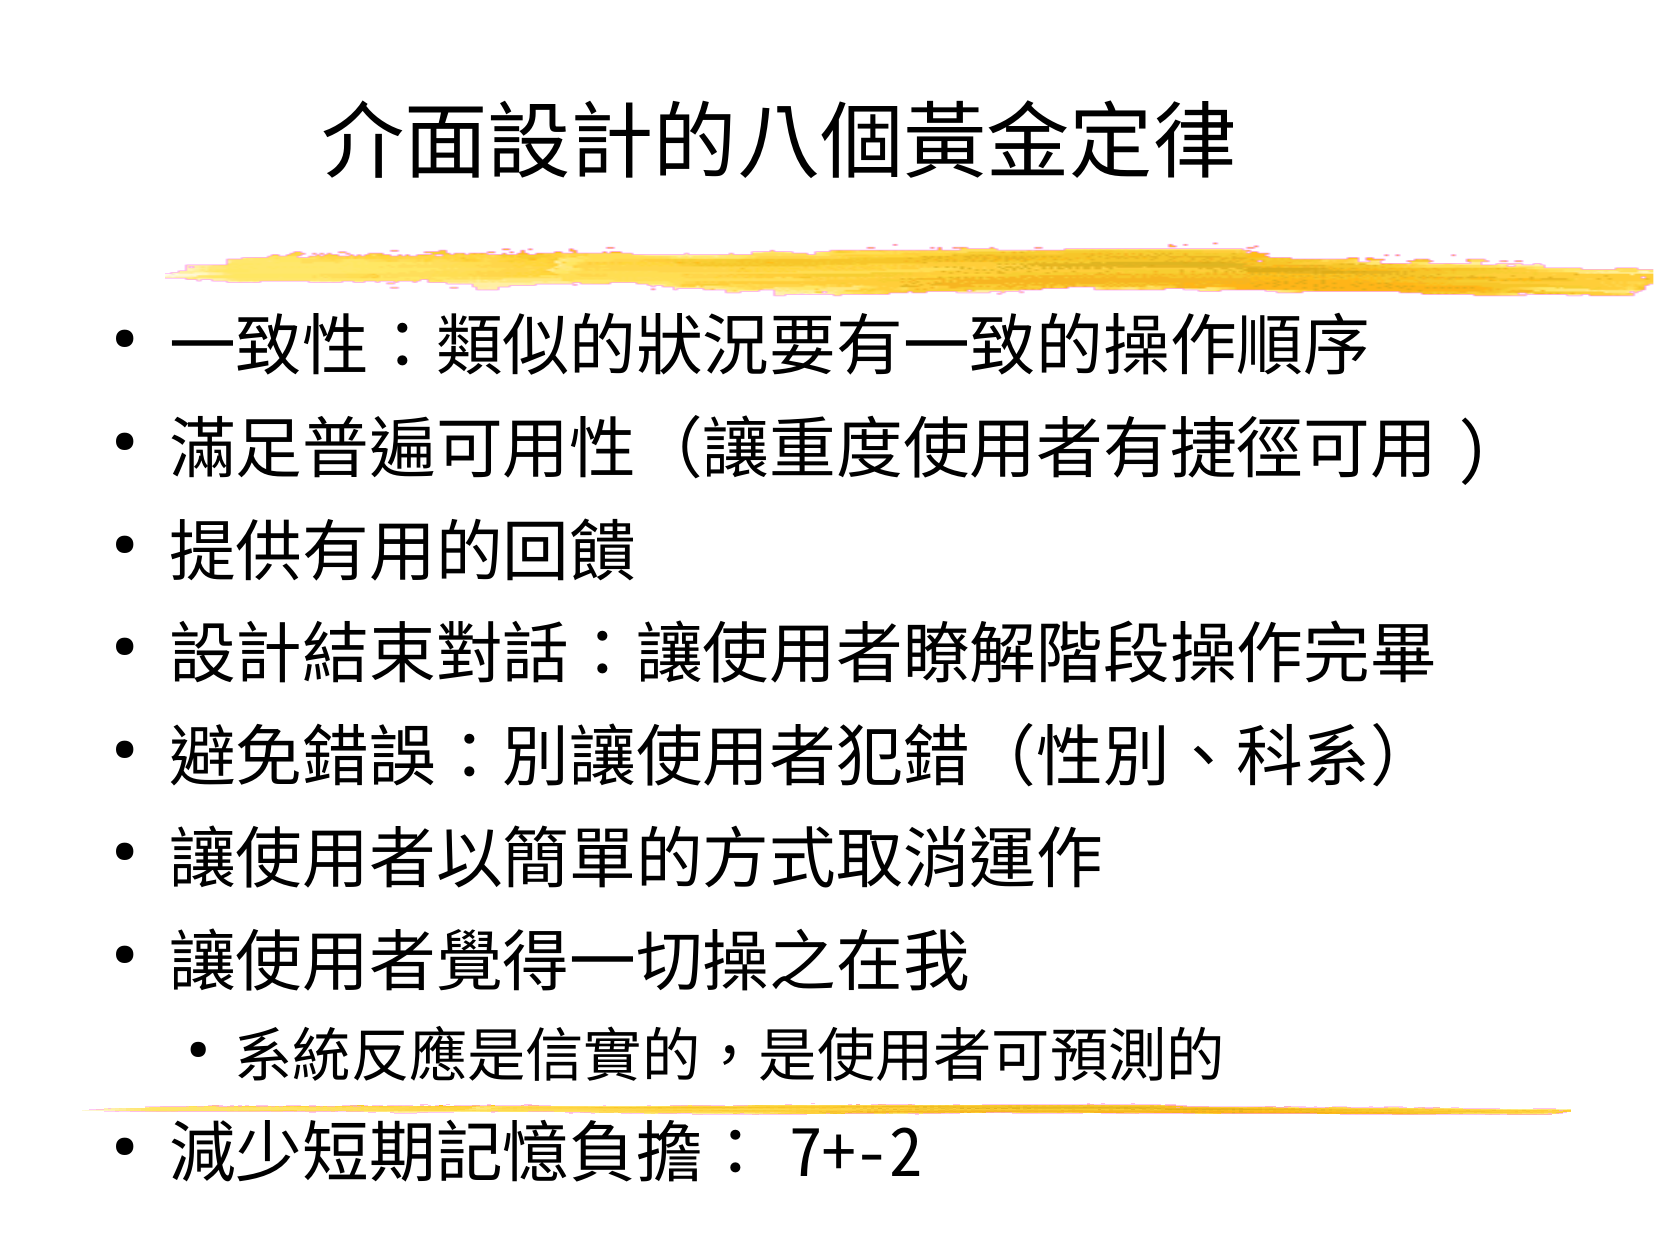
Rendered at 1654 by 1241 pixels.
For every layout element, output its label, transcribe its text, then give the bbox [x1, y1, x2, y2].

picture [165, 237, 1654, 308]
title 介面設計的八個黃金定律 [76, 28, 1482, 235]
picture [1519, 1102, 1571, 1117]
list 一致性：類似的狀況要有一致的操作順序 滿足普遍可用性（讓重度使用者有捷徑可用) 提供有用的回饋 設計結束對話：讓使用者瞭解階段操作完畢 避免錯誤：別讓使用者犯錯（性別、科系） 讓使用者以簡單的方式取消運作 讓使用者覺得一切操之在我 系統反應是信實的，是使用者可預測的 減少短期記憶負擔：7+-2 [112, 286, 1519, 1197]
picture [82, 1102, 112, 1117]
